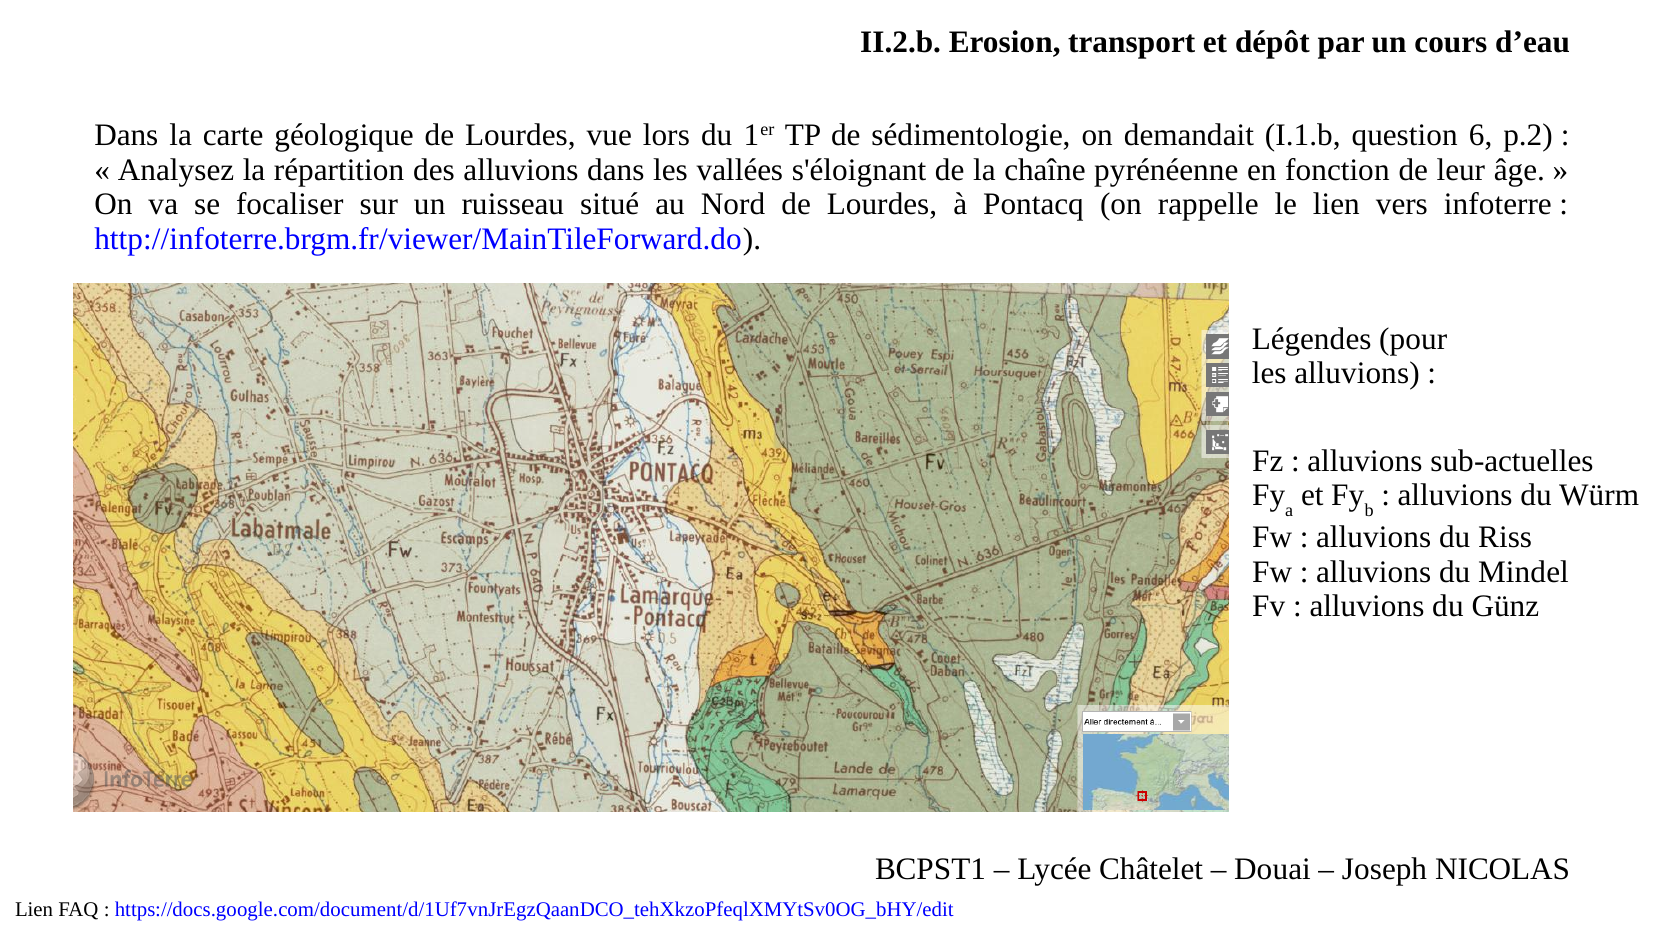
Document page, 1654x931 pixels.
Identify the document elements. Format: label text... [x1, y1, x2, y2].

text_box BCPST1 – Lycée Châtelet – Douai – Joseph NICOLAS [637, 832, 1571, 905]
text_box II.2.b. Erosion, transport et dépôt par un cours d’eau [637, 5, 1571, 78]
text_box Dans la carte géologique de Lourdes, vue lors du 1er TP de sédimentologie, on demandait (I.1.b, question 6, p.2) : « Analysez la répartition des alluvions dans les vallées s'éloignant de la chaîne pyrénéenne en fonction de leur âge. » On va se focaliser sur un ruisseau situé au Nord de Lourdes, à Pontacq (on rappelle le lien vers infoterre : http://infoterre.brgm.fr/viewer/MainTileForward.do). [94, 118, 1571, 367]
picture [73, 283, 1229, 812]
text_box Lien FAQ : https://docs.google.com/document/d/1Uf7vnJrEgzQaanDCO_tehXkzoPfeqlXMYtSv0OG_bHY/edit [0, 897, 993, 931]
text_box Fz : alluvions sub-actuelles Fya et Fyb : alluvions du Würm Fw : alluvions du Riss Fw : alluvions du Mindel Fv : alluvions du Günz [1252, 443, 1654, 624]
text_box Légendes (pour les alluvions) : [1251, 320, 1453, 393]
